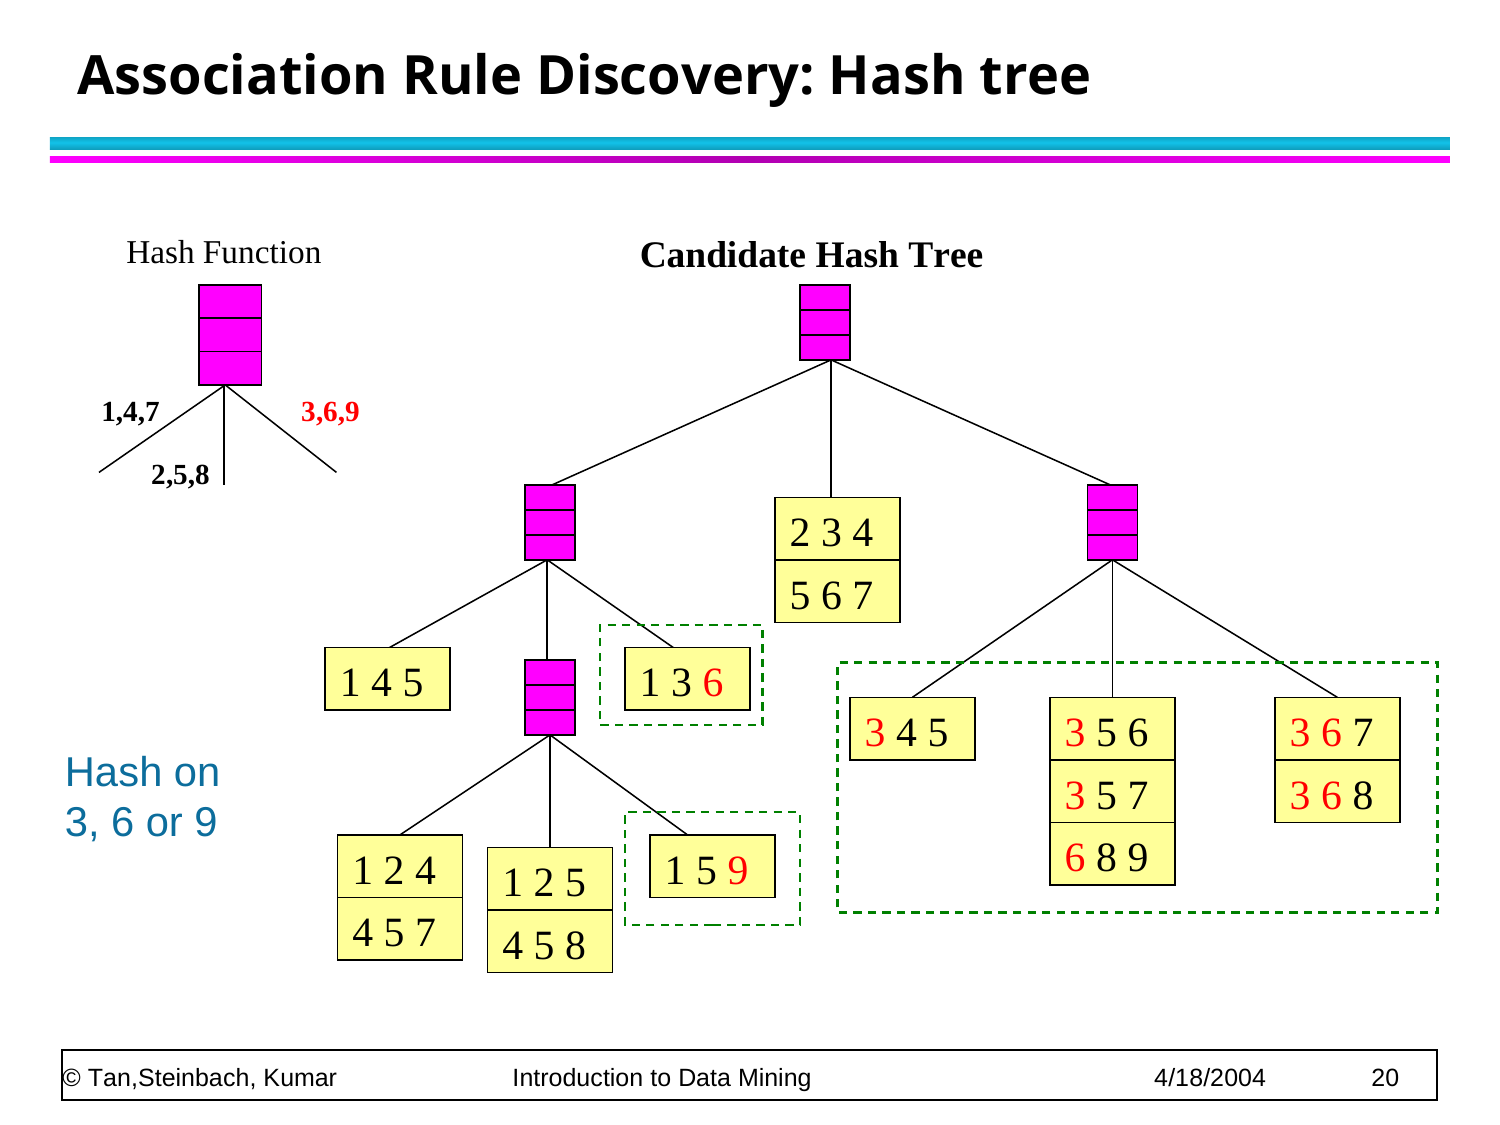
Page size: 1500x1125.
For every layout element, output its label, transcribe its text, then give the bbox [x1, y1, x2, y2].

text_box 1 3 6 [624, 647, 739, 713]
text_box 4 5 8 [487, 909, 602, 976]
text_box 1 4 5 [324, 647, 439, 713]
text_box 2,5,8 [136, 447, 225, 498]
text_box 3 5 6 [1049, 697, 1164, 759]
text_box [525, 511, 575, 534]
text_box [439, 647, 450, 710]
text_box [889, 497, 900, 623]
text_box 6 8 9 [1049, 822, 1164, 888]
text_box [1164, 697, 1175, 885]
text_box [799, 284, 850, 309]
text_box 5 6 7 [774, 559, 889, 626]
text_box [525, 686, 575, 709]
text_box 4 5 7 [337, 897, 452, 963]
title Association Rule Discovery: Hash tree [62, 22, 1421, 113]
text_box [799, 335, 850, 360]
text_box [739, 647, 750, 710]
text_box [602, 847, 613, 973]
text_box [198, 284, 262, 385]
text_box 1 2 5 [487, 847, 602, 909]
text_box 3 4 5 [849, 697, 964, 763]
text_box [1087, 484, 1138, 560]
text_box [452, 834, 463, 960]
text_box 3 6 8 [1274, 759, 1389, 826]
text_box Hash on 3, 6 or 9 [49, 737, 238, 853]
text_box [525, 484, 575, 509]
text_box [525, 659, 575, 684]
text_box [964, 697, 975, 760]
text_box [799, 310, 850, 334]
text_box [525, 711, 575, 735]
text_box 2 3 4 [774, 497, 889, 559]
text_box Hash Function [111, 222, 337, 278]
text_box [764, 834, 775, 898]
text_box 1,4,7 [86, 384, 175, 436]
text_box [525, 536, 575, 560]
text_box 3 6 7 [1274, 697, 1389, 759]
text_box 1 5 9 [649, 834, 764, 901]
text_box 3,6,9 [286, 384, 375, 436]
text_box [1389, 697, 1400, 823]
text_box 3 5 7 [1049, 759, 1164, 822]
text_box 1 2 4 [337, 834, 452, 897]
text_box Candidate Hash Tree [625, 222, 999, 283]
